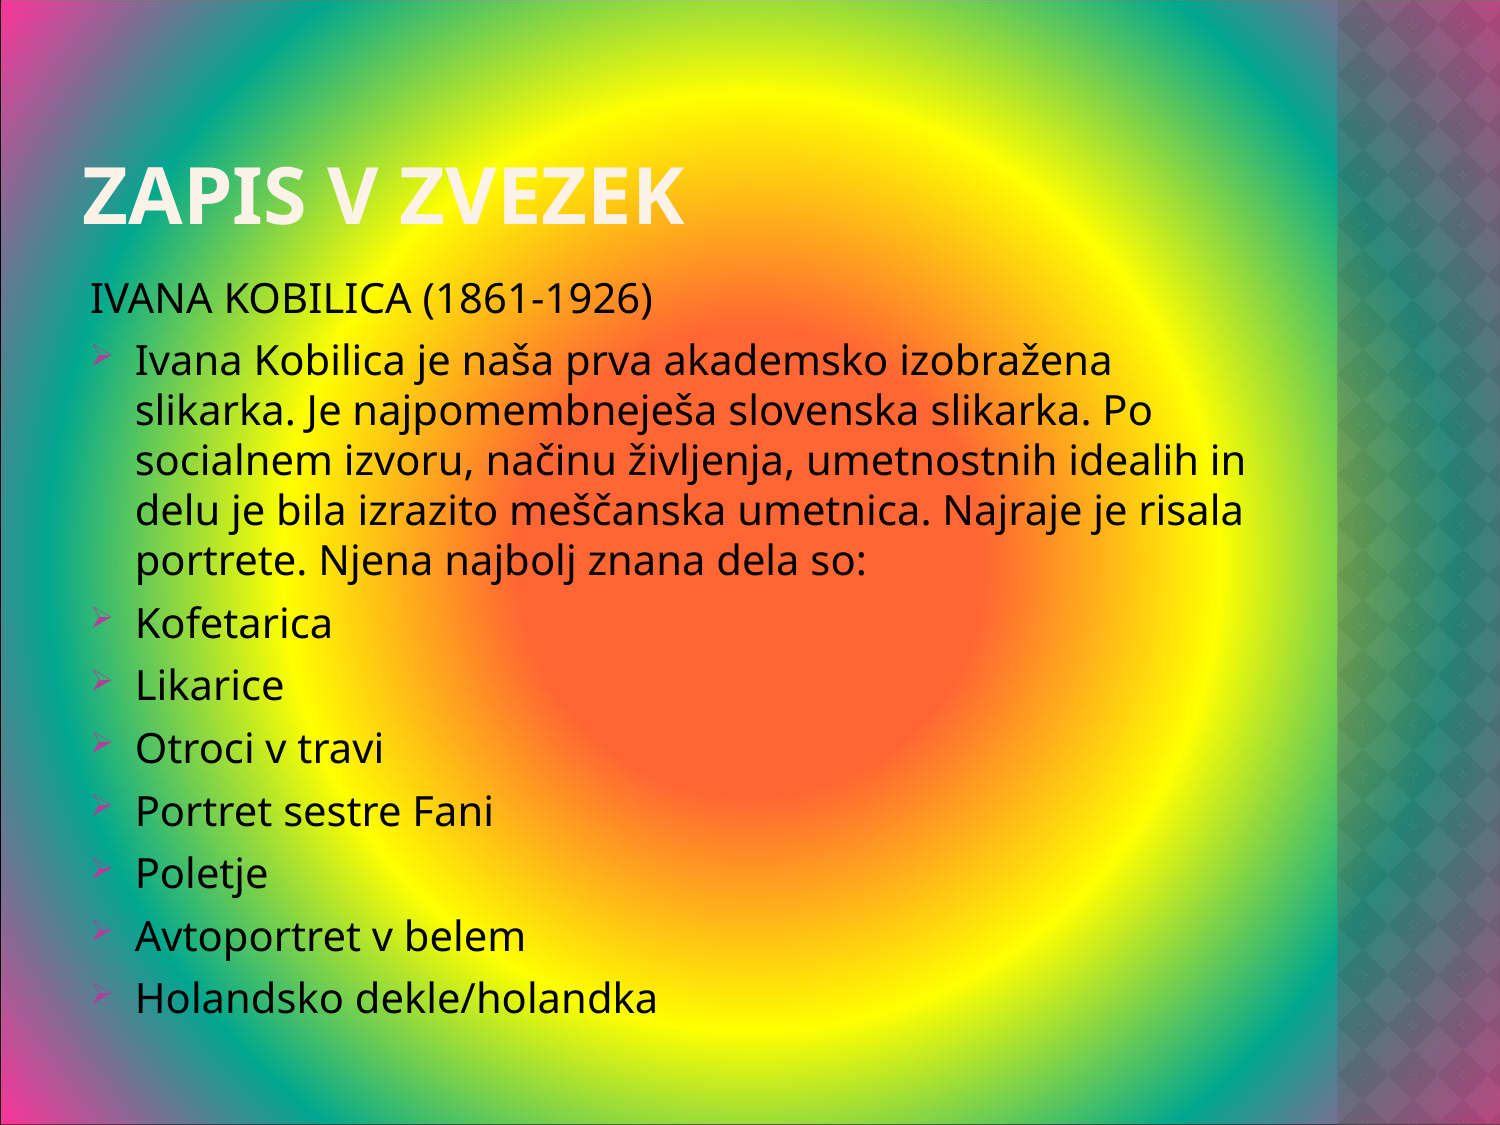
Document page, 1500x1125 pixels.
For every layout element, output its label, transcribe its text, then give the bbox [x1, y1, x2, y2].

picture [0, 0, 1500, 1125]
title ZAPIS V ZVEZEK [75, 52, 1263, 240]
list IVANA KOBILICA (1861-1926) Ivana Kobilica je naša prva akademsko izobražena slikarka. Je najpomembneješa slovenska slikarka. Po socialnem izvoru, načinu življenja, umetnostnih idealih in delu je bila izrazito meščanska umetnica. Najraje je risala portrete. Njena najbolj znana dela so: Kofetarica Likarice Otroci v travi Portret sestre Fani Poletje Avtoportret v belem Holandsko dekle/holandka [75, 264, 1263, 1060]
